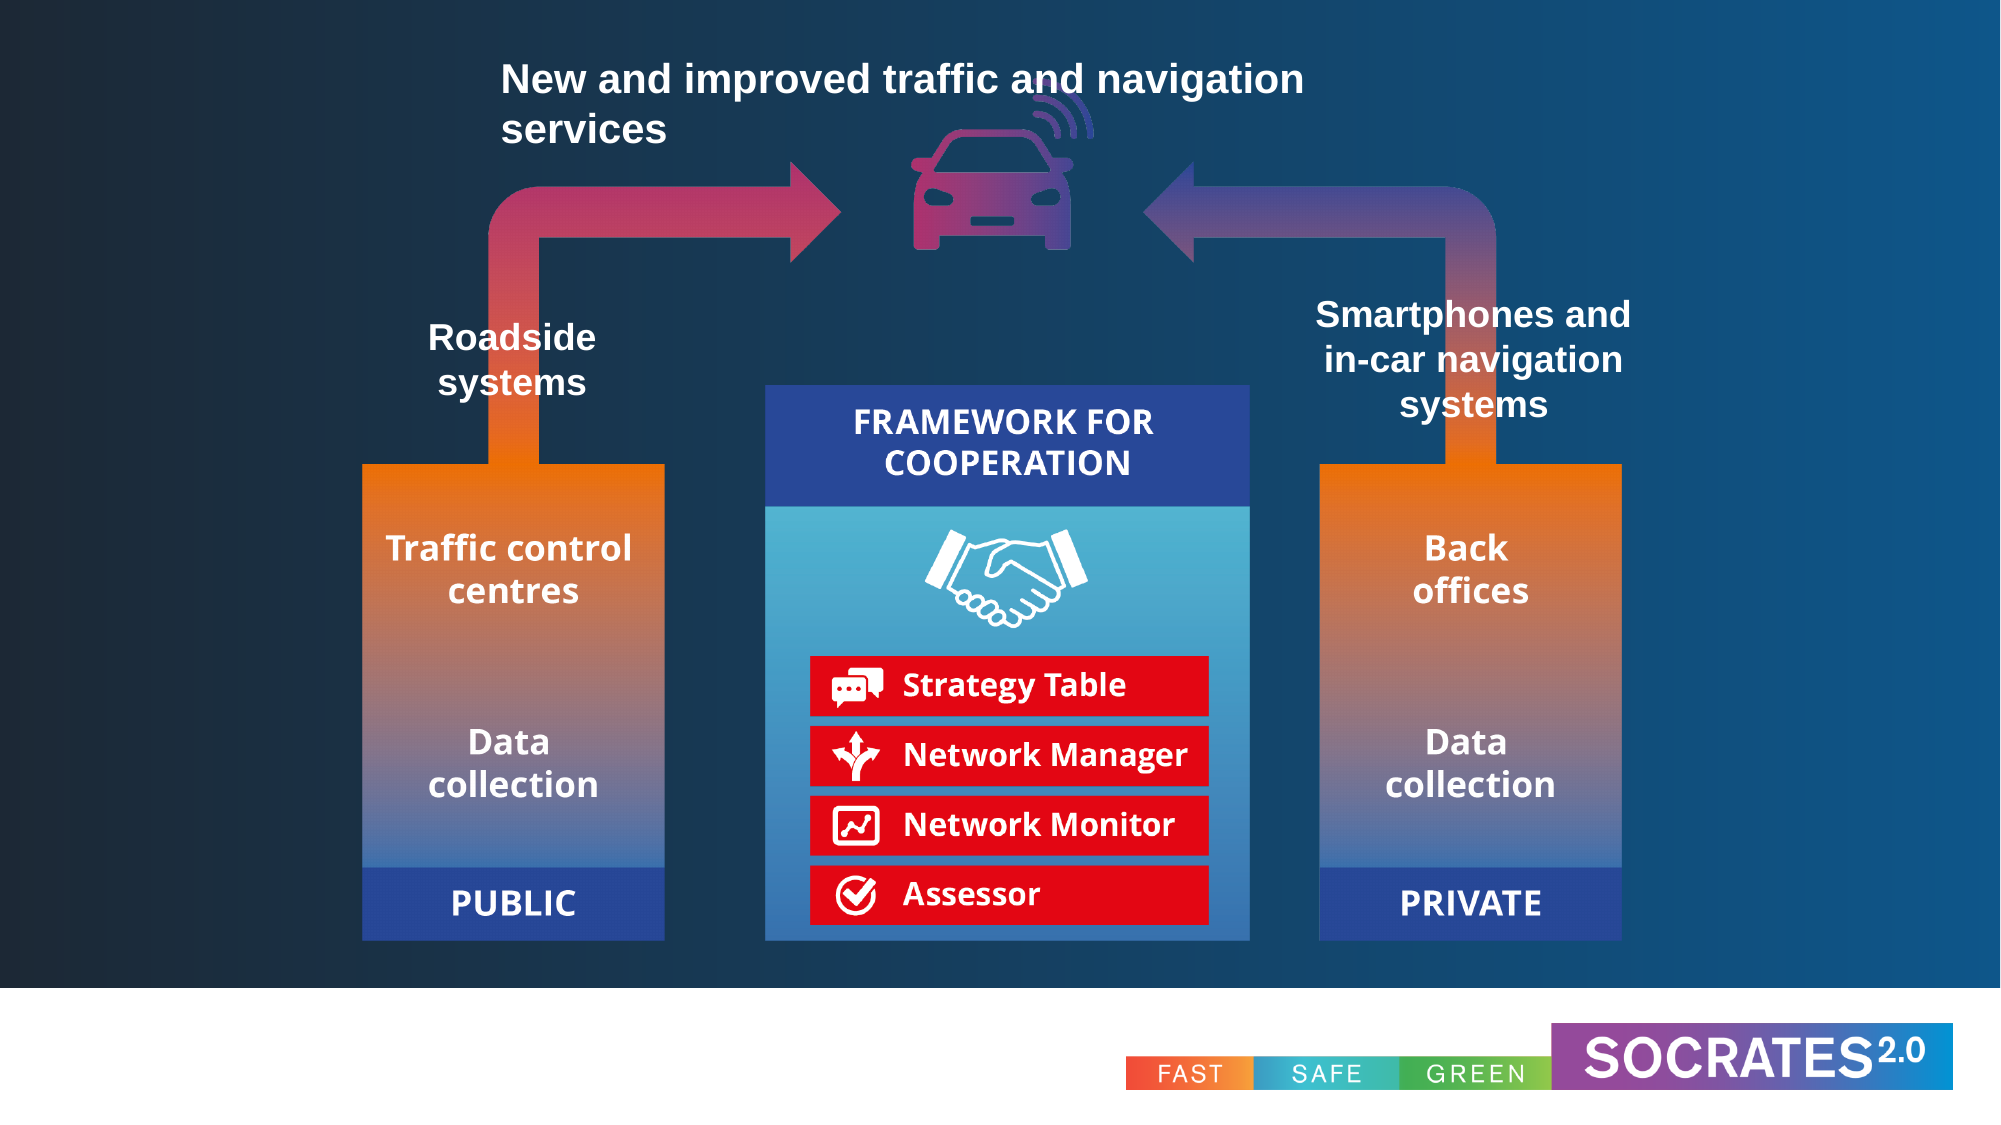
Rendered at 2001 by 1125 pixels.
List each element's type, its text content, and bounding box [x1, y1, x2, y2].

text_box Roadside systems [409, 305, 616, 412]
picture [362, 78, 1622, 941]
text_box New and improved traffic and navigation services [485, 44, 1498, 111]
text_box Smartphones and in-car navigation systems [1236, 282, 1712, 434]
